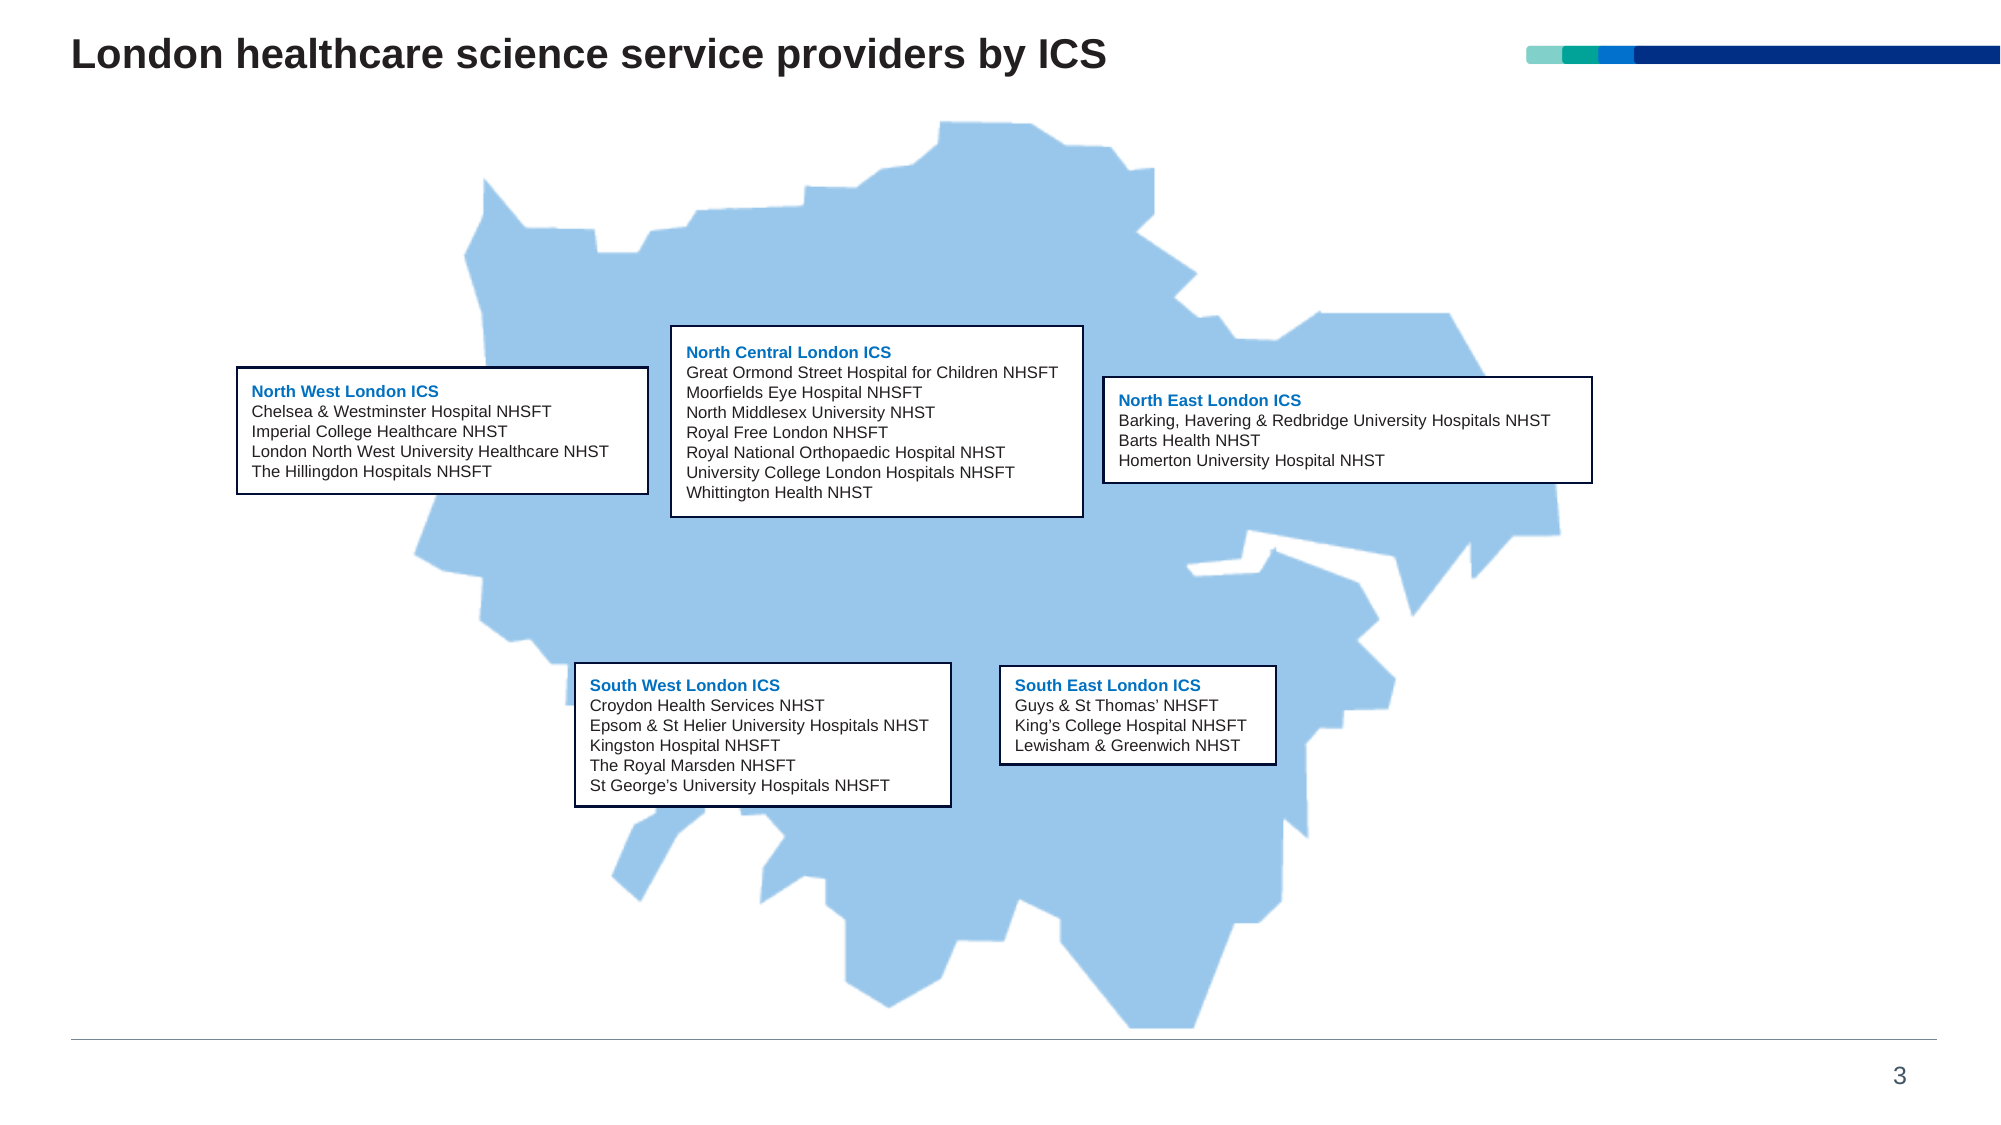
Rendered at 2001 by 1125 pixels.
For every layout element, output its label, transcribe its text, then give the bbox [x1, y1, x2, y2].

title London healthcare science service providers by ICS [70, 32, 1513, 79]
text_box South West London ICS Croydon Health Services NHST Epsom & St Helier University Hospitals NHST Kingston Hospital NHSFT The Royal Marsden NHSFT St George’s University Hospitals NHSFT [575, 663, 951, 807]
text_box South East London ICS Guys & St Thomas’ NHSFT King’s College Hospital NHSFT Lewisham & Greenwich NHST [1000, 666, 1276, 765]
picture [397, 105, 1570, 1046]
text_box North West London ICS Chelsea & Westminster Hospital NHSFT Imperial College Healthcare NHST London North West University Healthcare NHST The Hillingdon Hospitals NHSFT [237, 367, 648, 494]
text_box North Central London ICS Great Ormond Street Hospital for Children NHSFT Moorfields Eye Hospital NHSFT North Middlesex University NHST Royal Free London NHSFT Royal National Orthopaedic Hospital NHST University College London Hospitals NHSFT Whittington Health NHST [671, 326, 1083, 517]
text_box North East London ICS Barking, Havering & Redbridge University Hospitals NHST Barts Health NHST Homerton University Hospital NHST [1104, 377, 1592, 483]
